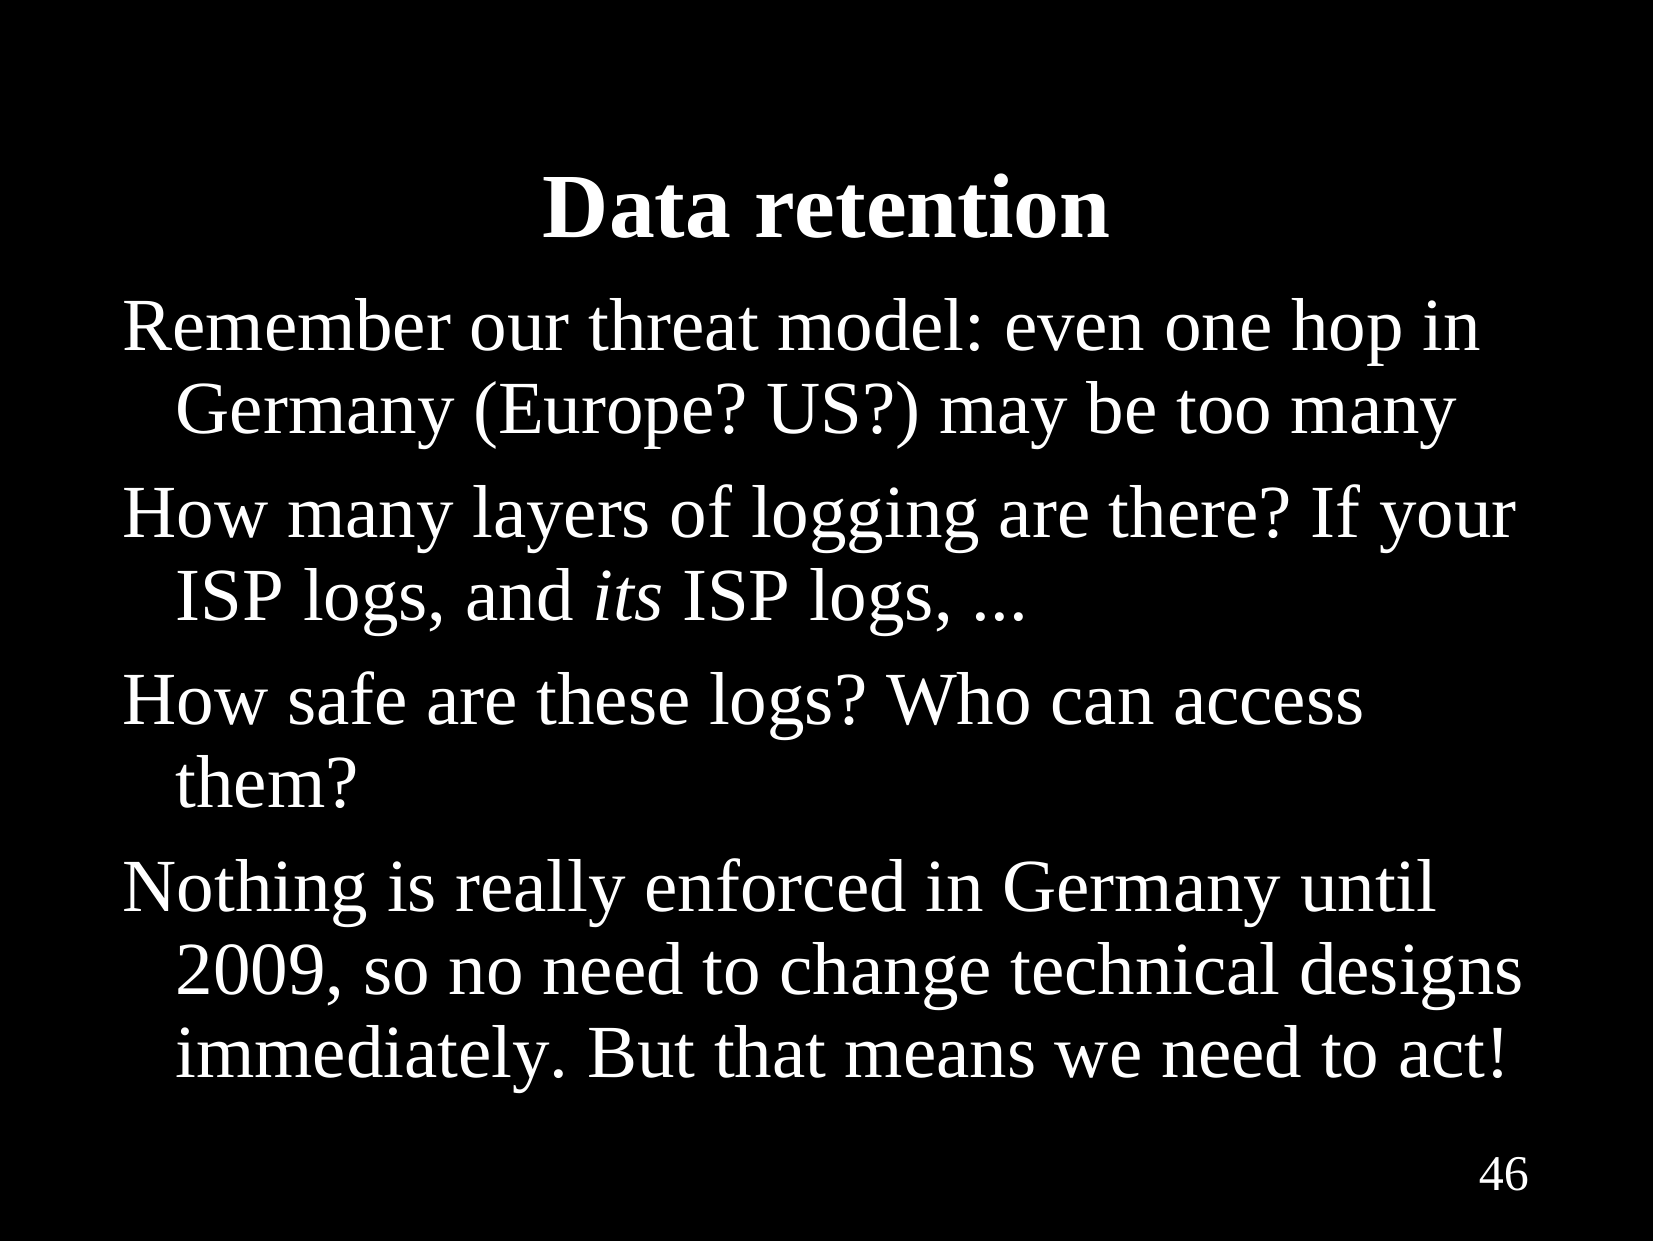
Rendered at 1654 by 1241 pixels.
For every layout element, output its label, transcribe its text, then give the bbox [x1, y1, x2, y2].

list Remember our threat model: even one hop in Germany (Europe? US?) may be too many How many layers of logging are there? If your ISP logs, and its ISP logs, ... How safe are these logs? Who can access them? Nothing is really enforced in Germany until 2009, so no need to change technical designs immediately. But that means we need to act! [105, 283, 1558, 1094]
title Data retention [121, 102, 1534, 283]
